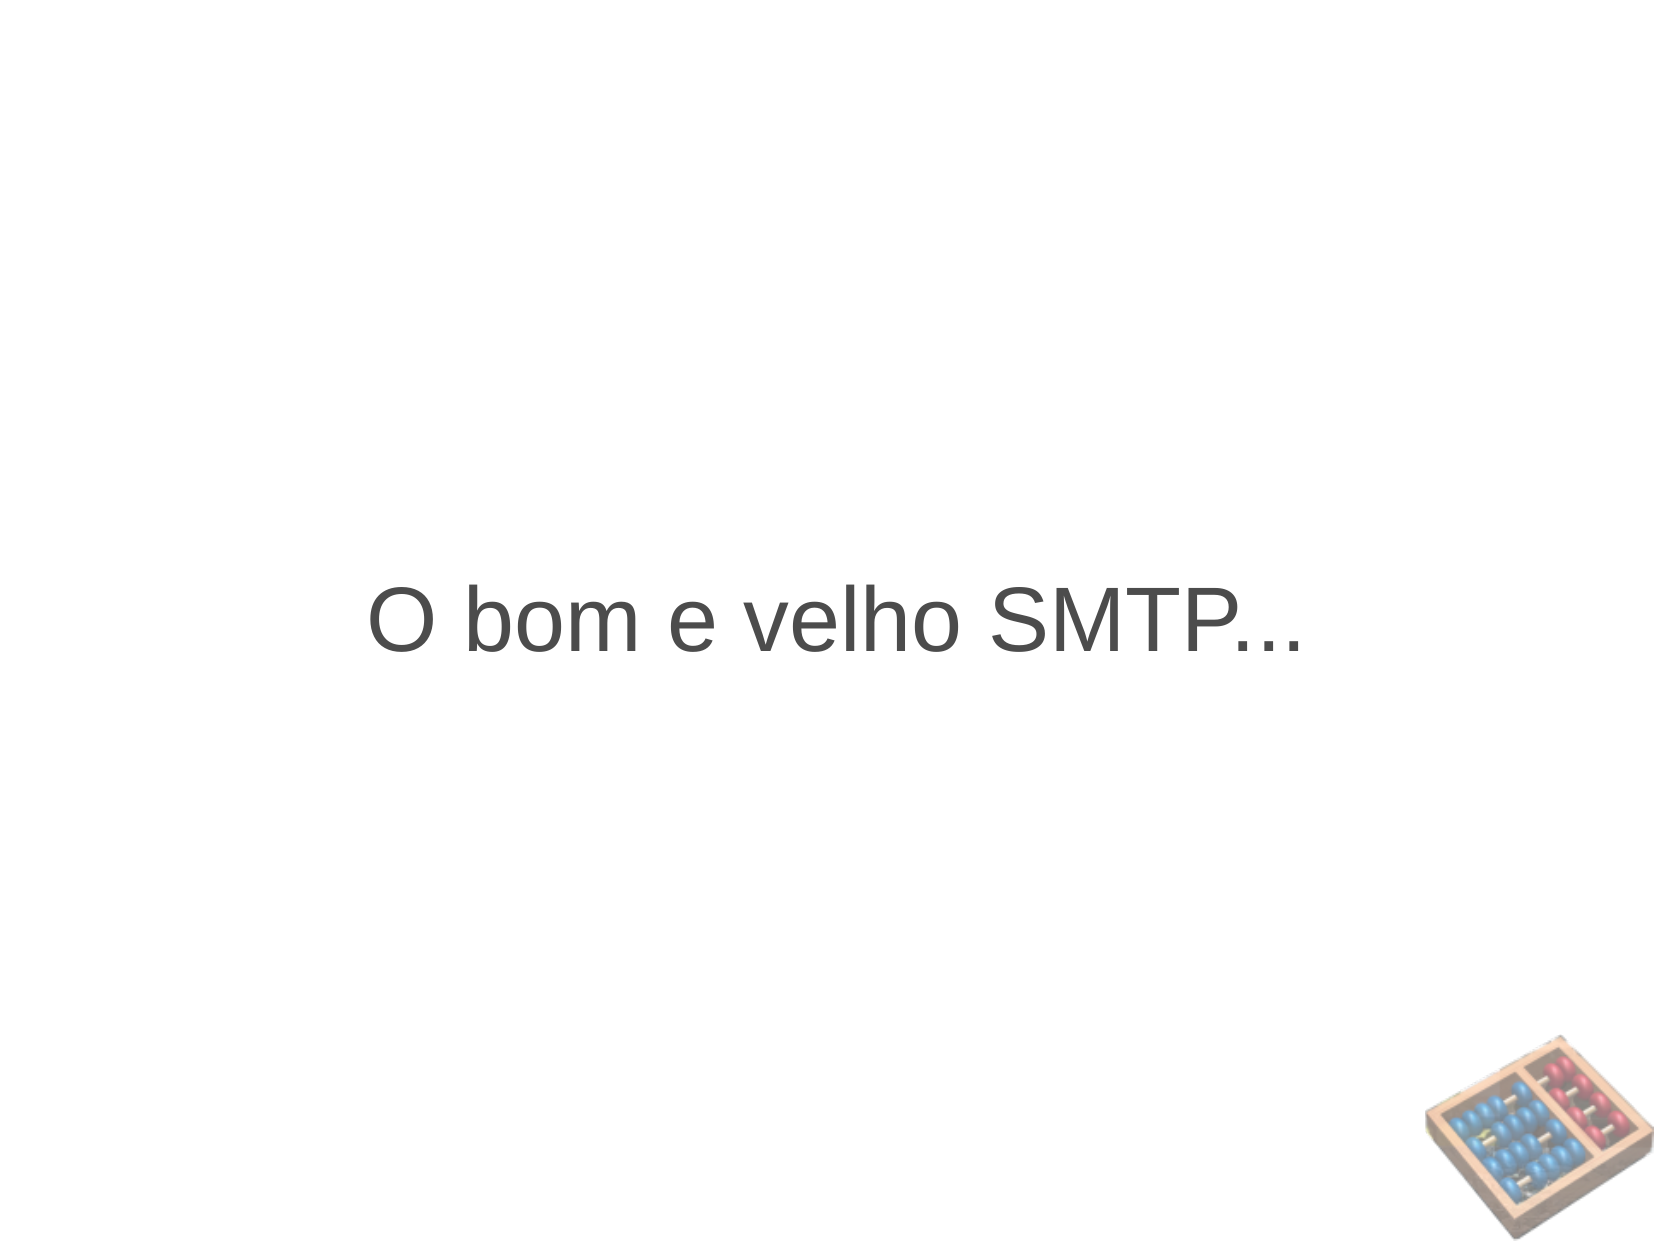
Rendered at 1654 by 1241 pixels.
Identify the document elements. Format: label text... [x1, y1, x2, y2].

title O bom e velho SMTP... [75, 516, 1601, 724]
